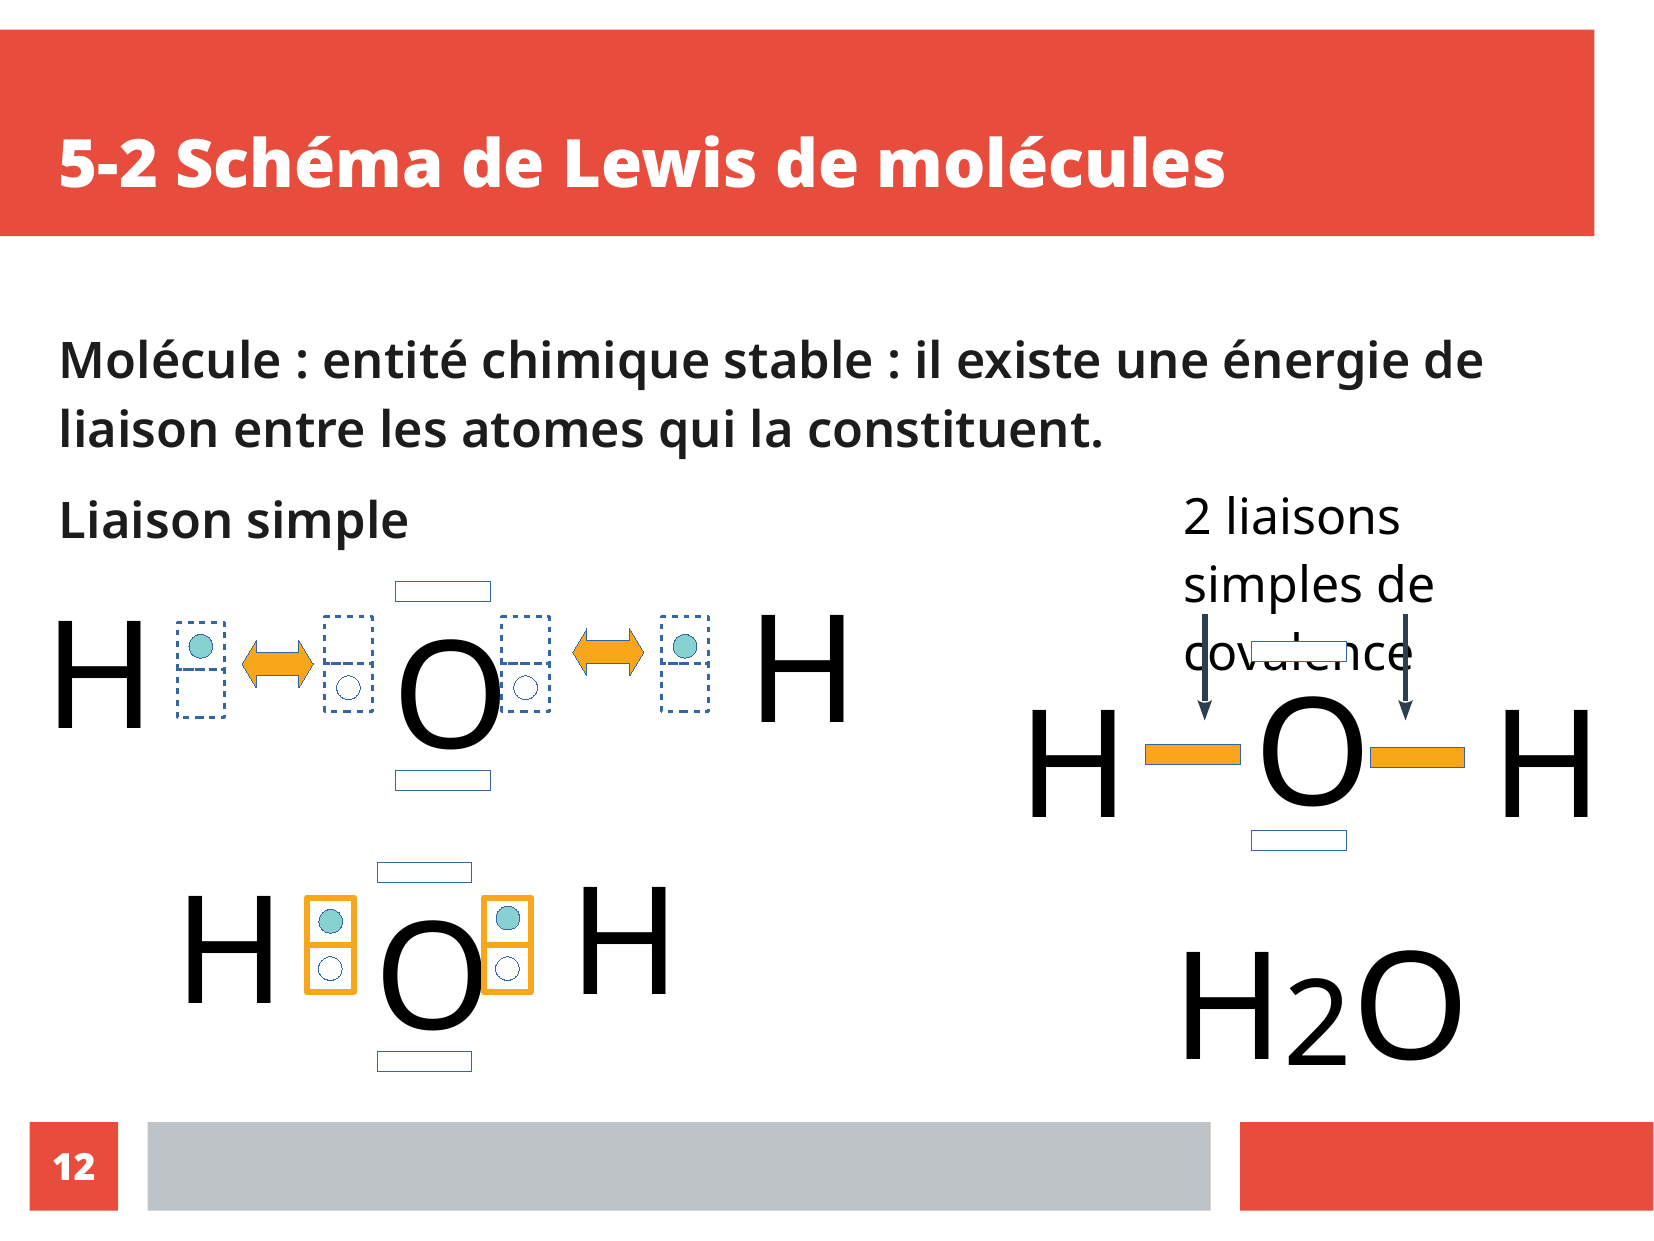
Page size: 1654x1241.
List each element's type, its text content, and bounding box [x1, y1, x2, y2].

text_box H [159, 836, 290, 1040]
text_box [495, 956, 520, 981]
text_box [673, 634, 697, 659]
text_box [377, 1051, 472, 1072]
text_box [242, 640, 314, 688]
text_box [318, 909, 343, 934]
text_box H [555, 826, 686, 1031]
text_box O [1240, 637, 1424, 842]
text_box [188, 634, 213, 659]
text_box [395, 770, 491, 791]
text_box H [1003, 649, 1134, 853]
text_box [336, 675, 361, 700]
text_box H [732, 555, 863, 759]
text_box [513, 675, 538, 700]
text_box H2O [1157, 891, 1477, 1117]
text_box H [29, 561, 160, 765]
text_box [572, 628, 644, 676]
list Molécule : entité chimique stable : il existe une énergie de liaison entre les atomes qui la constituent. Liaison simple [59, 324, 1565, 556]
text_box [395, 581, 491, 602]
text_box O [377, 581, 562, 785]
text_box [496, 906, 520, 930]
text_box [1251, 842, 1347, 851]
text_box [377, 862, 472, 883]
text_box H [1476, 649, 1607, 853]
text_box [1424, 747, 1465, 768]
text_box [1145, 744, 1240, 765]
text_box 2 liaisons simples de covalence [1169, 473, 1577, 615]
text_box O [359, 862, 544, 1066]
text_box [318, 956, 343, 981]
title 5-2 Schéma de Lewis de molécules [59, 59, 1595, 207]
